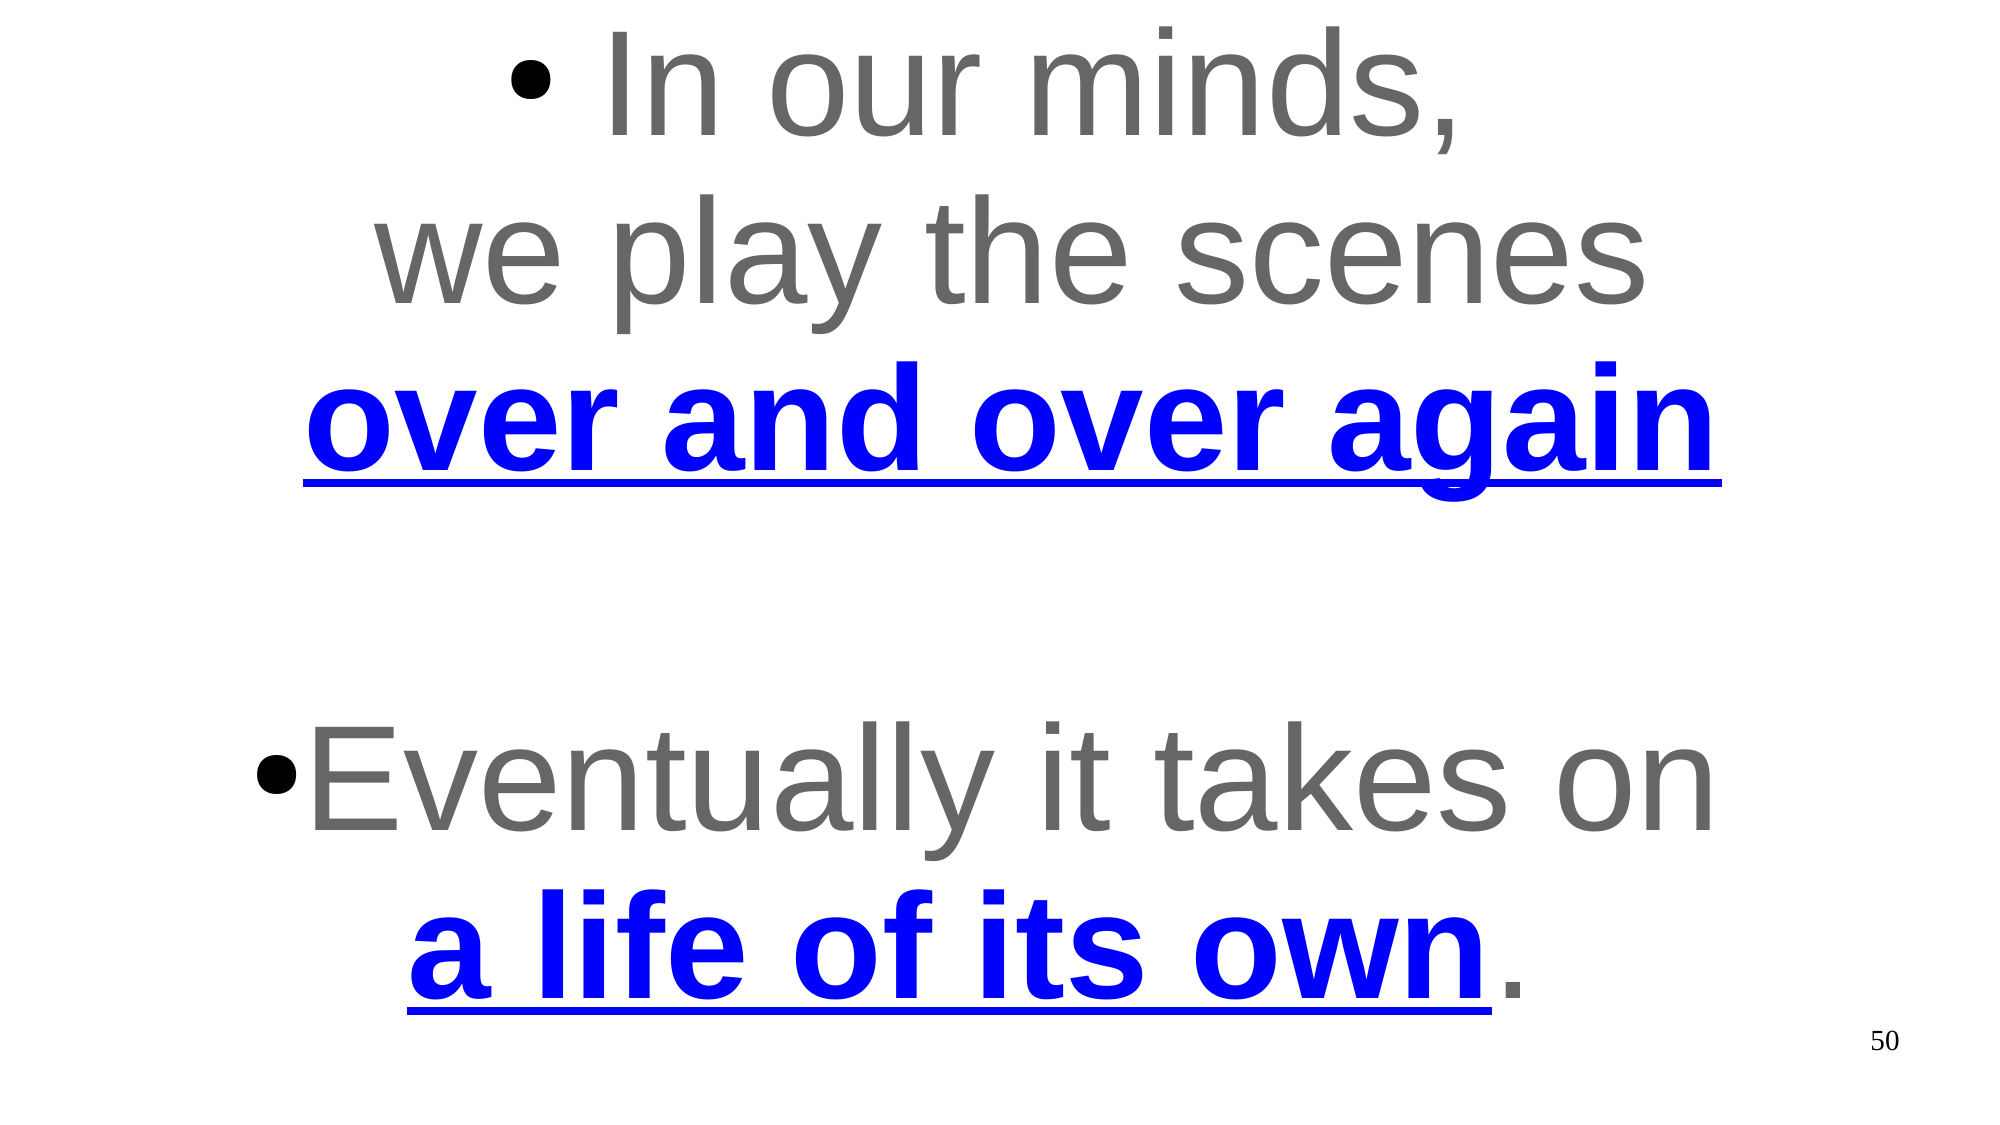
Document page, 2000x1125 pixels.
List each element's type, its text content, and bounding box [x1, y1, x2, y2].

list In our minds, we play the scenes over and over again Eventually it takes on a life of its own. [0, 0, 1996, 1123]
